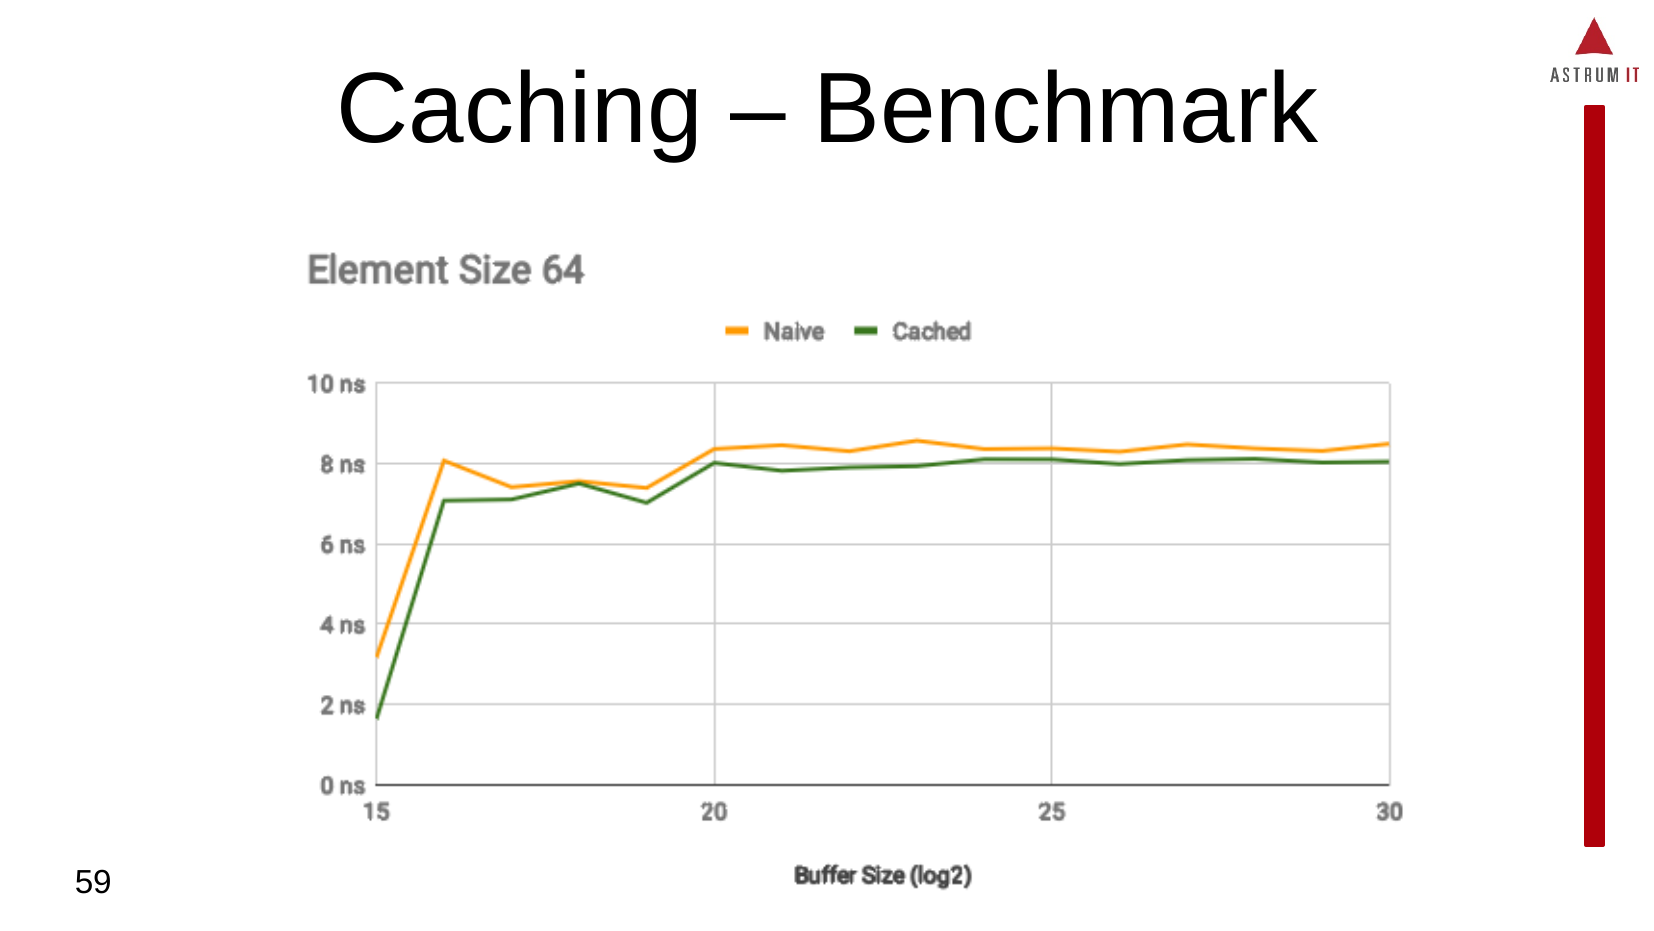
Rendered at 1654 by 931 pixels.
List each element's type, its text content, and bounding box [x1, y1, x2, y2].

picture [270, 209, 1426, 925]
title Caching – Benchmark [114, 30, 1541, 186]
picture [1550, 17, 1639, 82]
